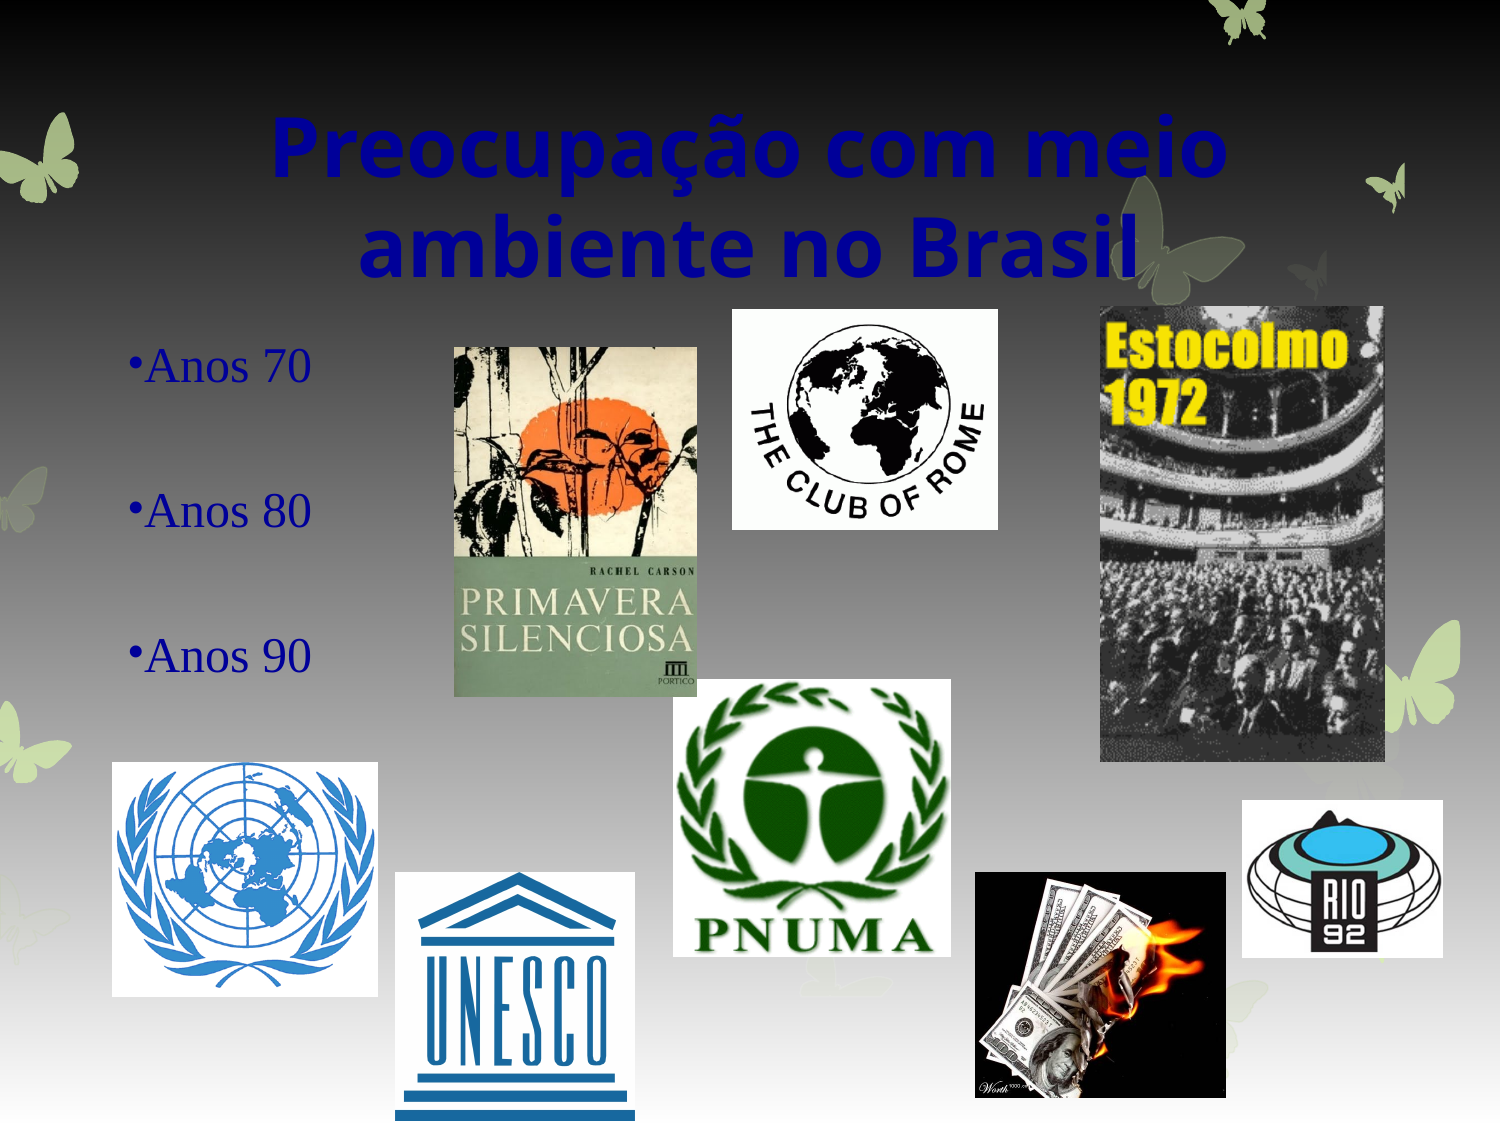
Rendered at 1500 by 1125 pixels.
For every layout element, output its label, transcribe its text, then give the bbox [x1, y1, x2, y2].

picture [454, 347, 951, 957]
picture [1242, 800, 1443, 959]
picture [732, 309, 998, 531]
picture [1100, 306, 1385, 762]
picture [395, 872, 635, 1121]
text_box Anos 70 Anos 80 Anos 90 [112, 324, 1389, 1125]
text_box Preocupação com meio ambiente no Brasil [112, 86, 1389, 324]
picture [975, 872, 1226, 1098]
picture [112, 762, 378, 997]
